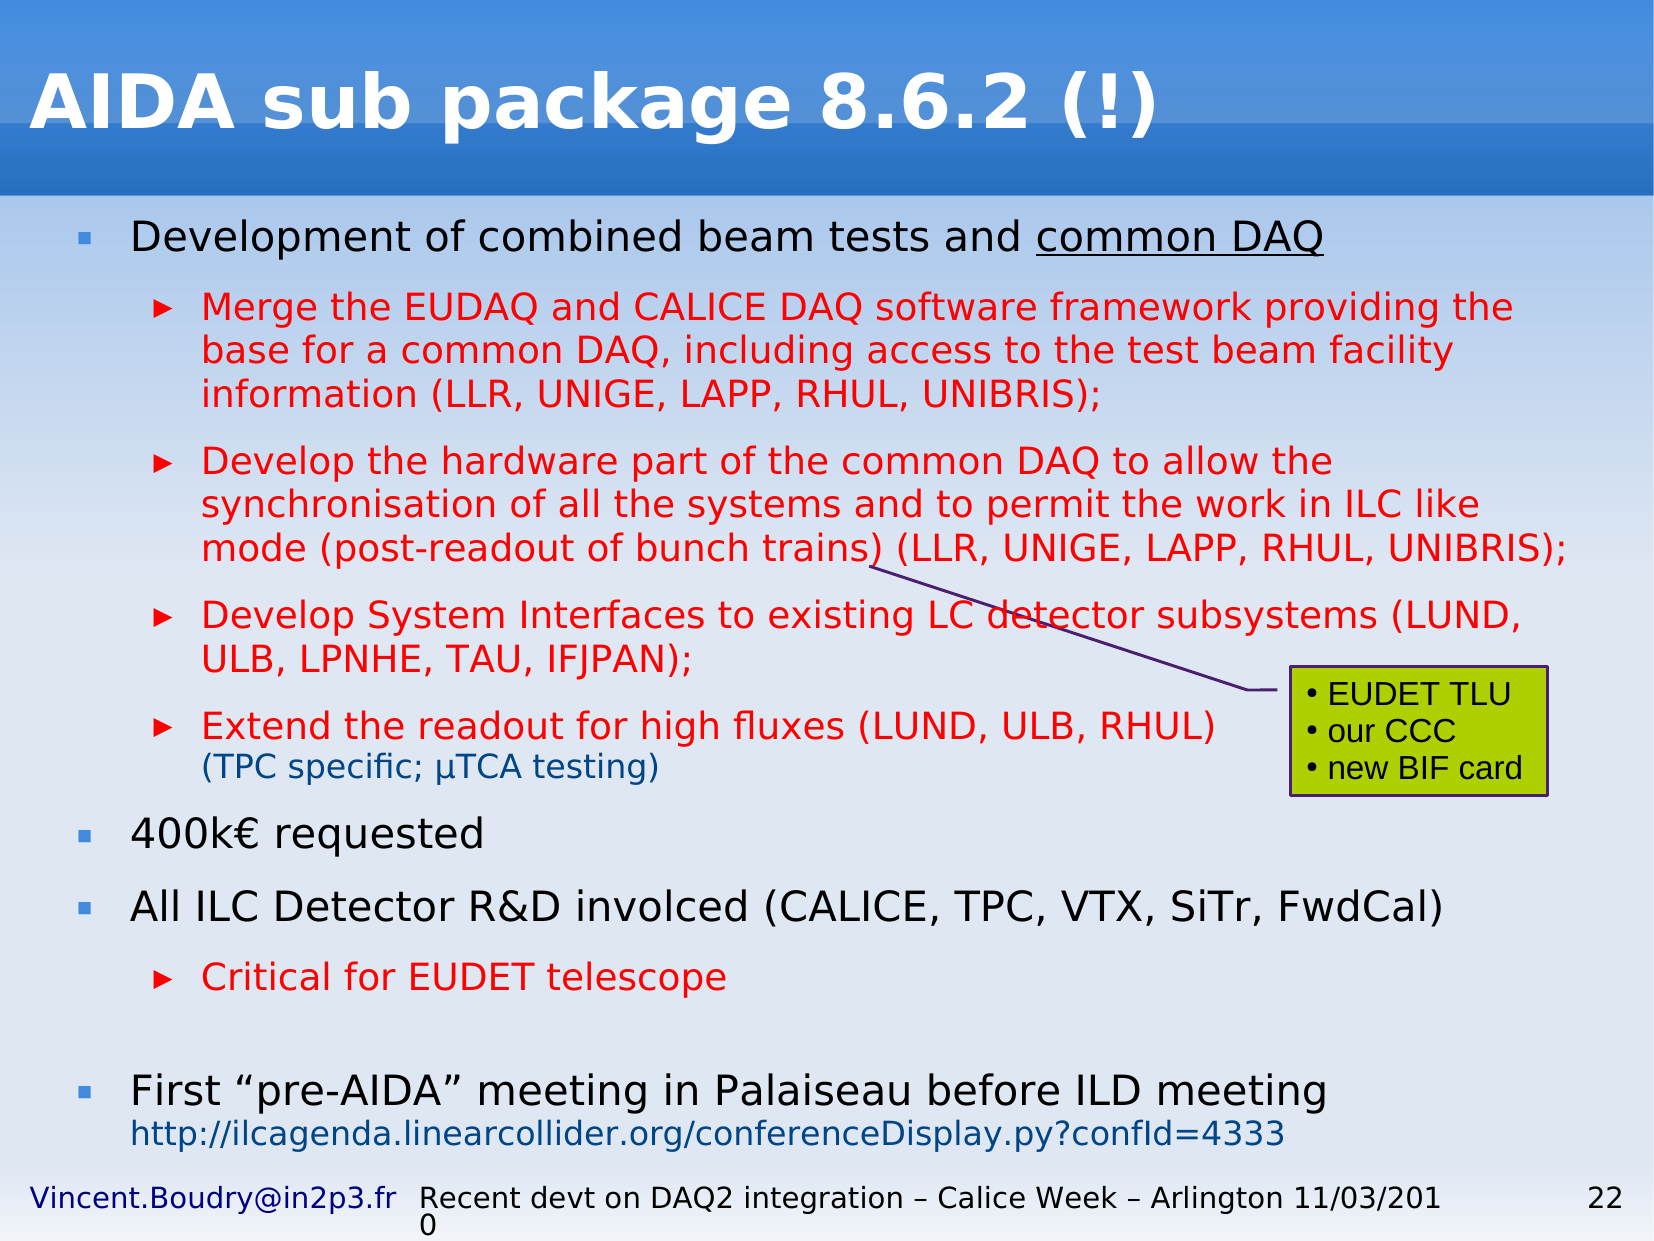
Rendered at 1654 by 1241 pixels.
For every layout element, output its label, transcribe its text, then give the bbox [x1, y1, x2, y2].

list Development of combined beam tests and common DAQ Merge the EUDAQ and CALICE DAQ software framework providing the base for a common DAQ, including access to the test beam facility information (LLR, UNIGE, LAPP, RHUL, UNIBRIS); Develop the hardware part of the common DAQ to allow the synchronisation of all the systems and to permit the work in ILC like mode (post-readout of bunch trains) (LLR, UNIGE, LAPP, RHUL, UNIBRIS); Develop System Interfaces to existing LC detector subsystems (LUND, ULB, LPNHE, TAU, IFJPAN); Extend the readout for high fluxes (LUND, ULB, RHUL) (TPC specific; μTCA testing) 400k€ requested All ILC Detector R&D involced (CALICE, TPC, VTX, SiTr, FwdCal) Critical for EUDET telescope First “pre-AIDA” meeting in Palaiseau before ILD meeting http://ilcagenda.linearcollider.org/conferenceDisplay.py?confId=4333 [59, 212, 1595, 1155]
title AIDA sub package 8.6.2 (!) [29, 7, 1654, 200]
picture [0, 0, 1654, 1241]
